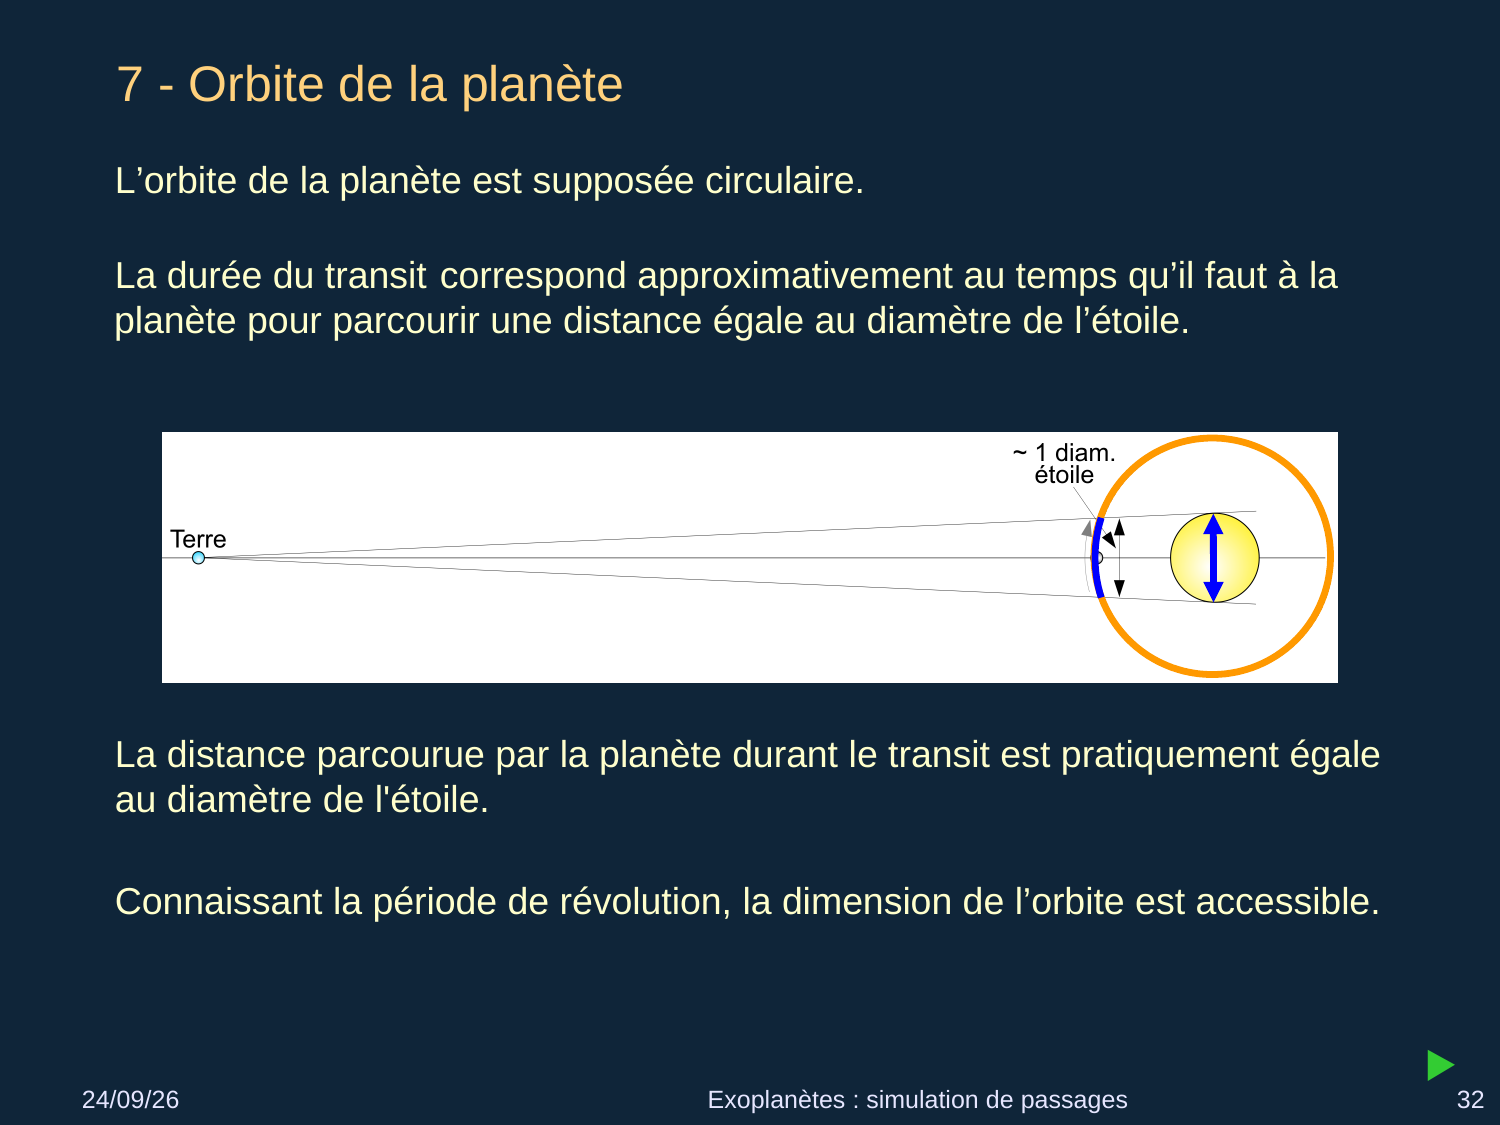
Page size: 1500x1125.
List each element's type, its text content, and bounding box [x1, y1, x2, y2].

picture [150, 420, 1350, 695]
text_box La durée du transit [100, 243, 479, 304]
text_box La distance parcourue par la planète durant le transit est pratiquement égale au diamètre de l'étoile. [100, 722, 1424, 828]
text_box Connaissant la période de révolution, la dimension de l’orbite est accessible. [100, 869, 1424, 930]
text_box correspond approximativement au temps qu’il faut à la planète pour parcourir une distance égale au diamètre de l’étoile. [99, 243, 1423, 349]
text_box  [1409, 1034, 1475, 1096]
text_box L’orbite de la planète est supposée circulaire. [100, 148, 1424, 210]
text_box 7 - Orbite de la planète [101, 44, 641, 120]
